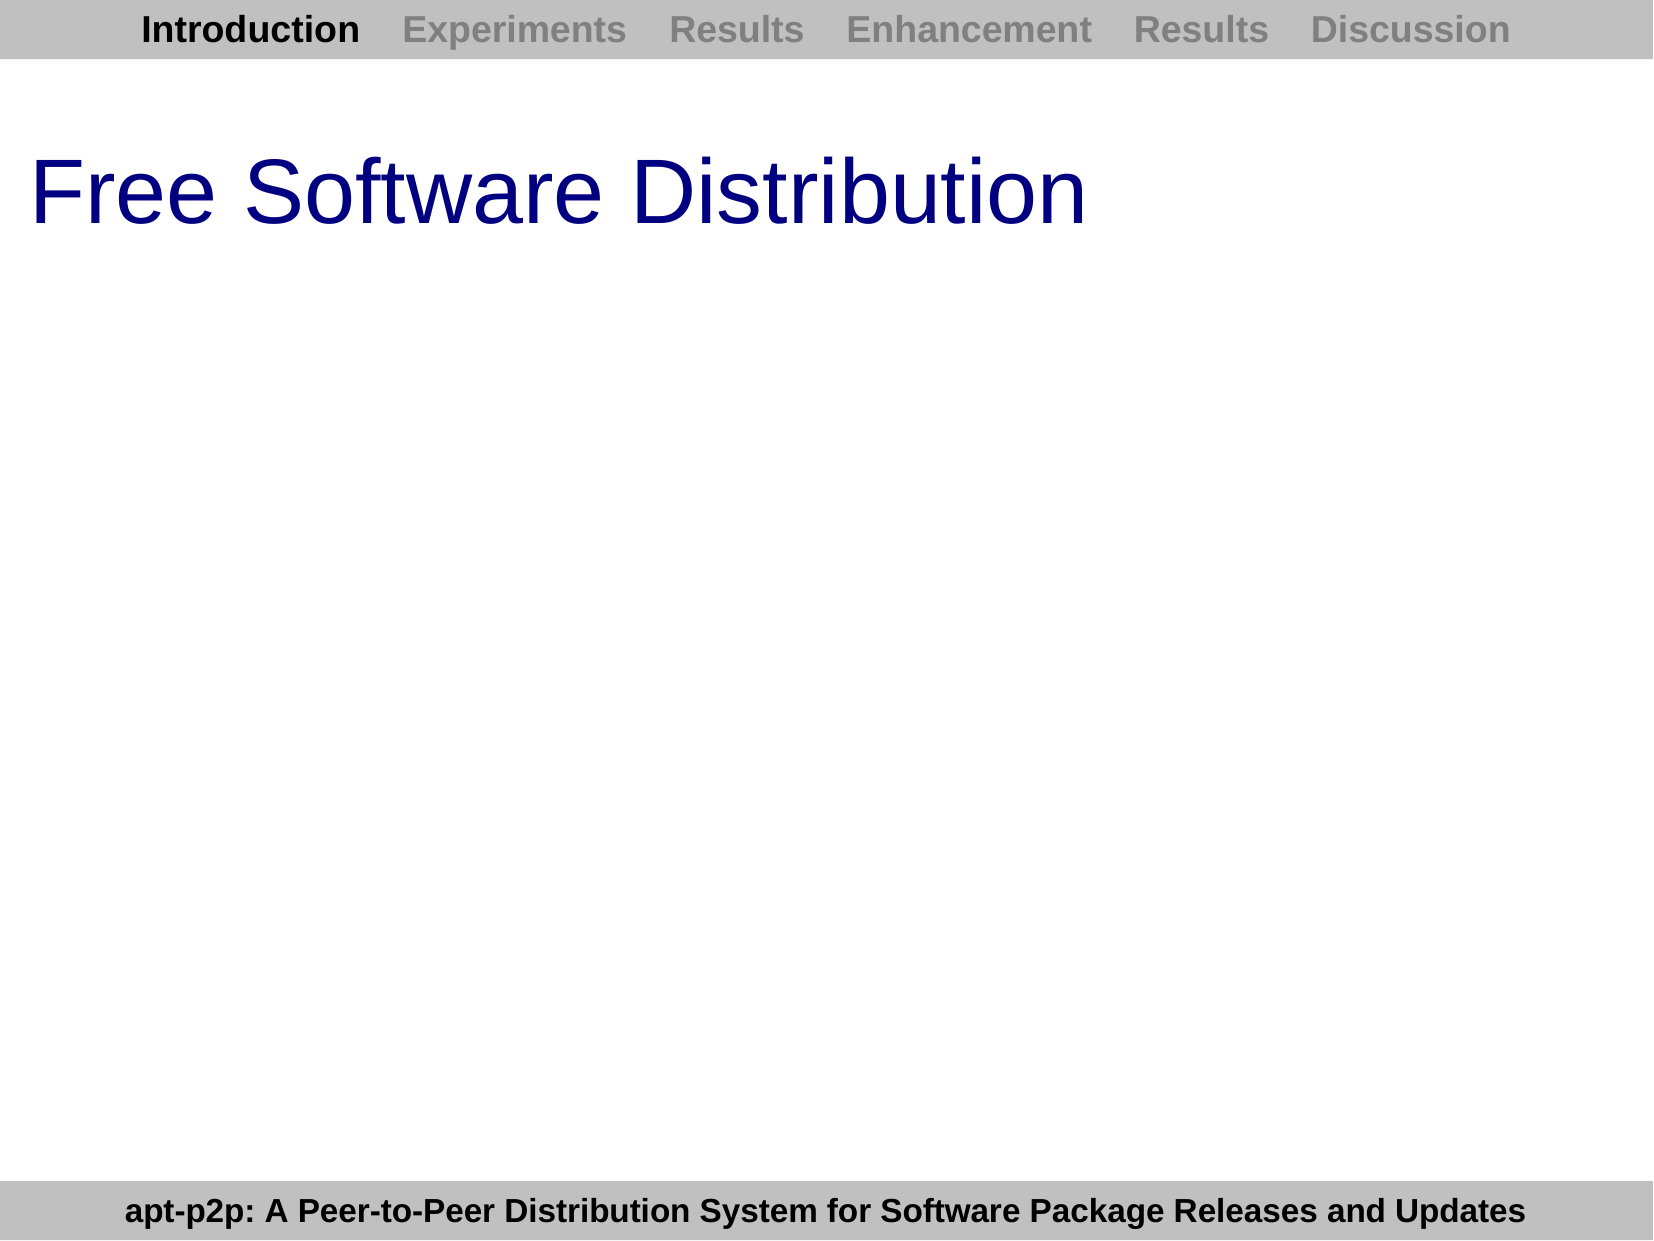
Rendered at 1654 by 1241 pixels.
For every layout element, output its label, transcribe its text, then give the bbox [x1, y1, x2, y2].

title Free Software Distribution [29, 88, 1442, 296]
